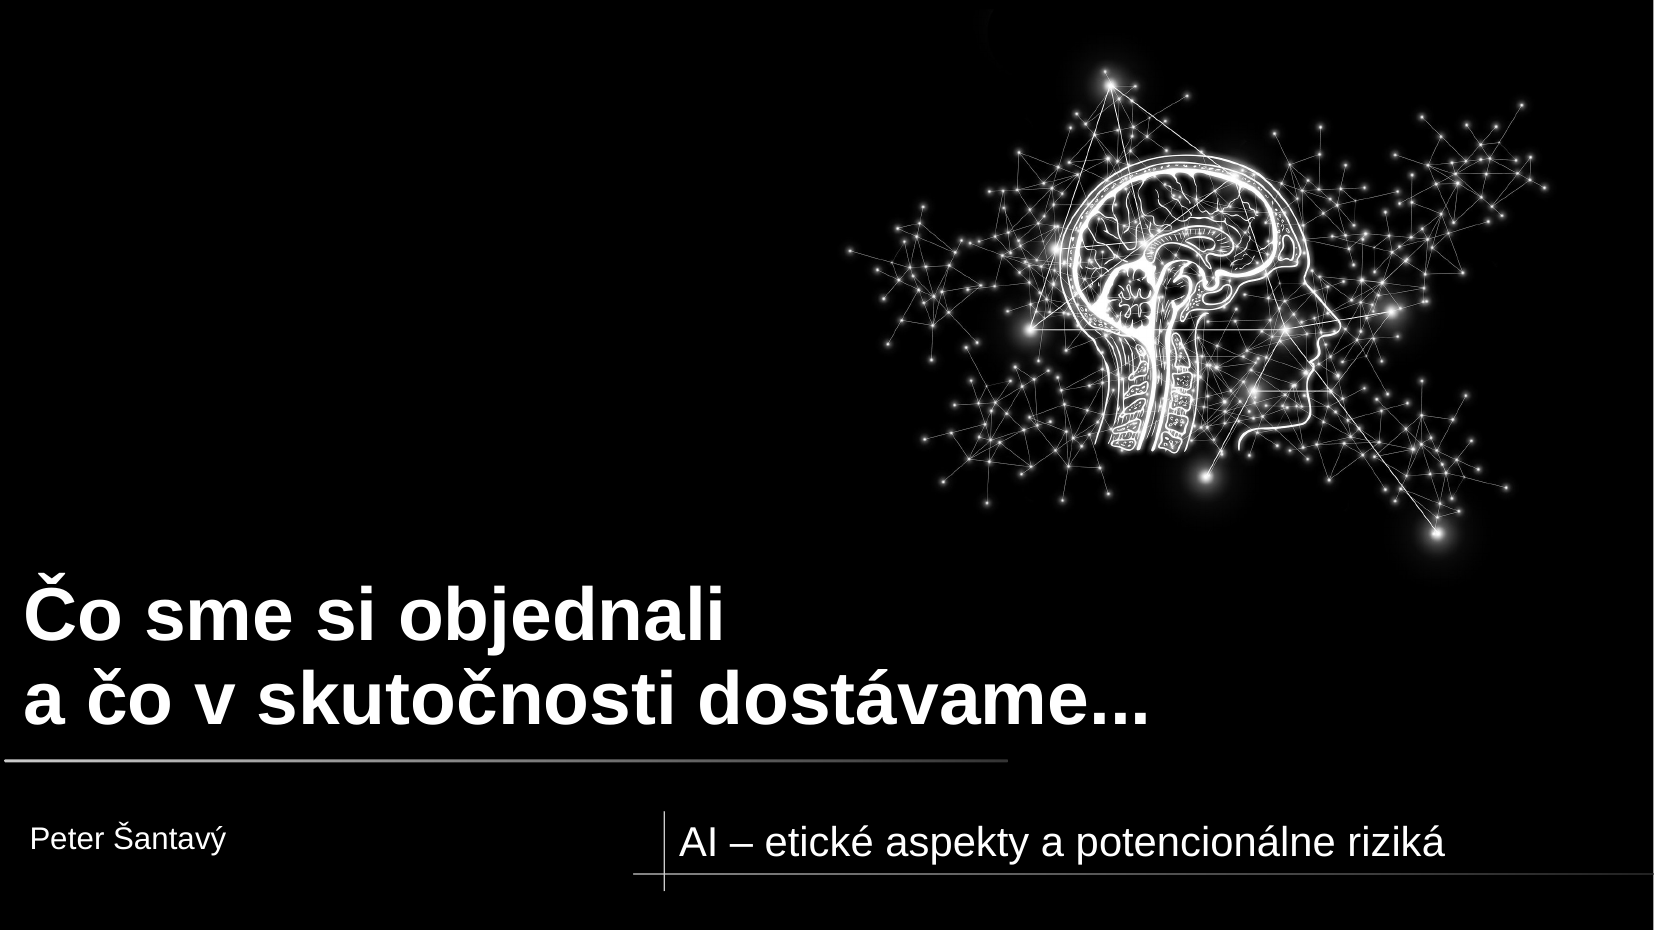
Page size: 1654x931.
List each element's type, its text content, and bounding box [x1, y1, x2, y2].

title Peter Šantavý [29, 814, 266, 863]
title Čo sme si objednali a čo v skutočnosti dostávame... [23, 572, 1501, 741]
picture [744, 0, 1650, 605]
title AI – etické aspekty a potencionálne riziká [679, 797, 1483, 886]
